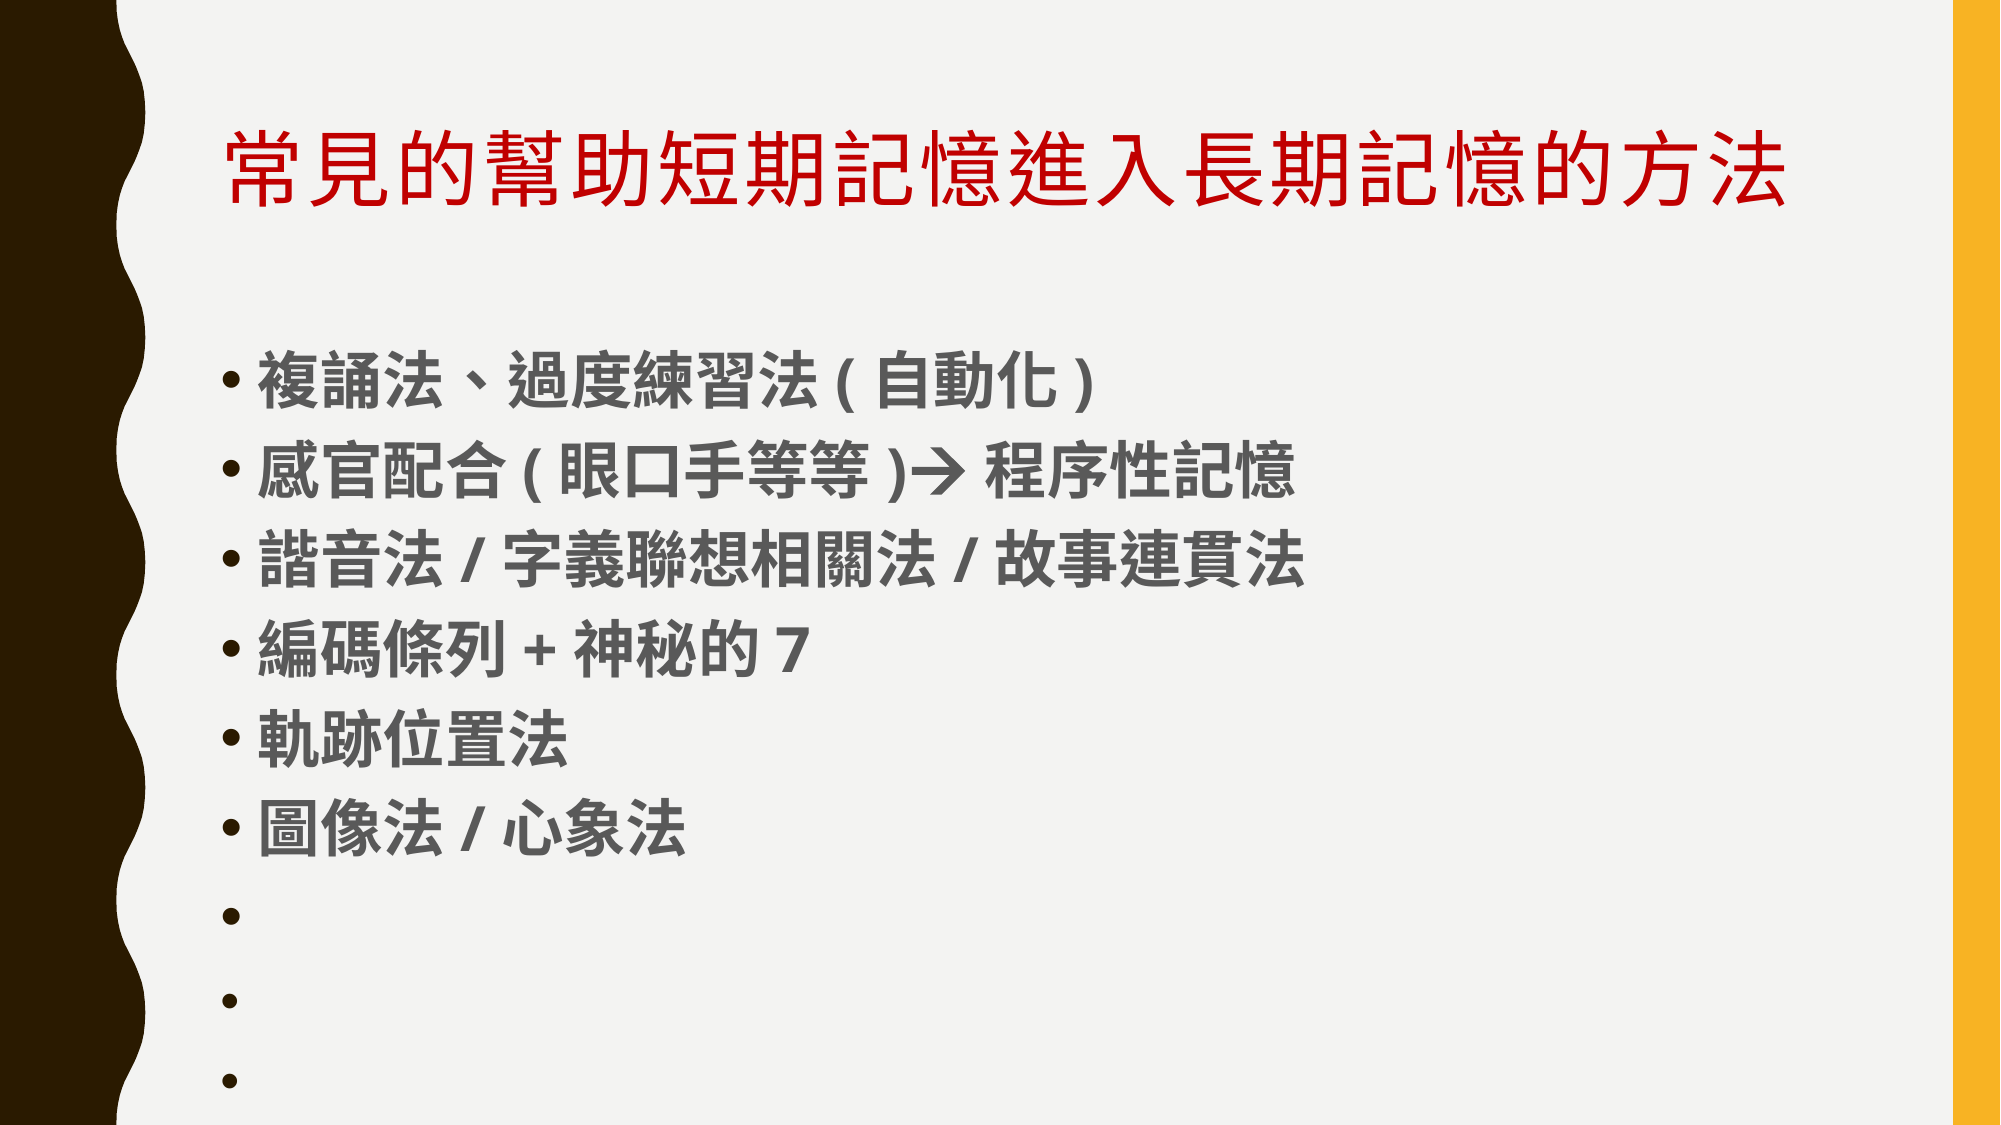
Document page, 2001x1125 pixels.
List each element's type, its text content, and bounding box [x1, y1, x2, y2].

title 常見的幫助短期記憶進入長期記憶的方法 [205, 121, 1876, 367]
list 複誦法、過度練習法(自動化) 感官配合(眼口手等等)程序性記憶 諧音法/字義聯想相關法/故事連貫法 編碼條列+神秘的7 軌跡位置法 圖像法/心象法 [205, 254, 1813, 906]
